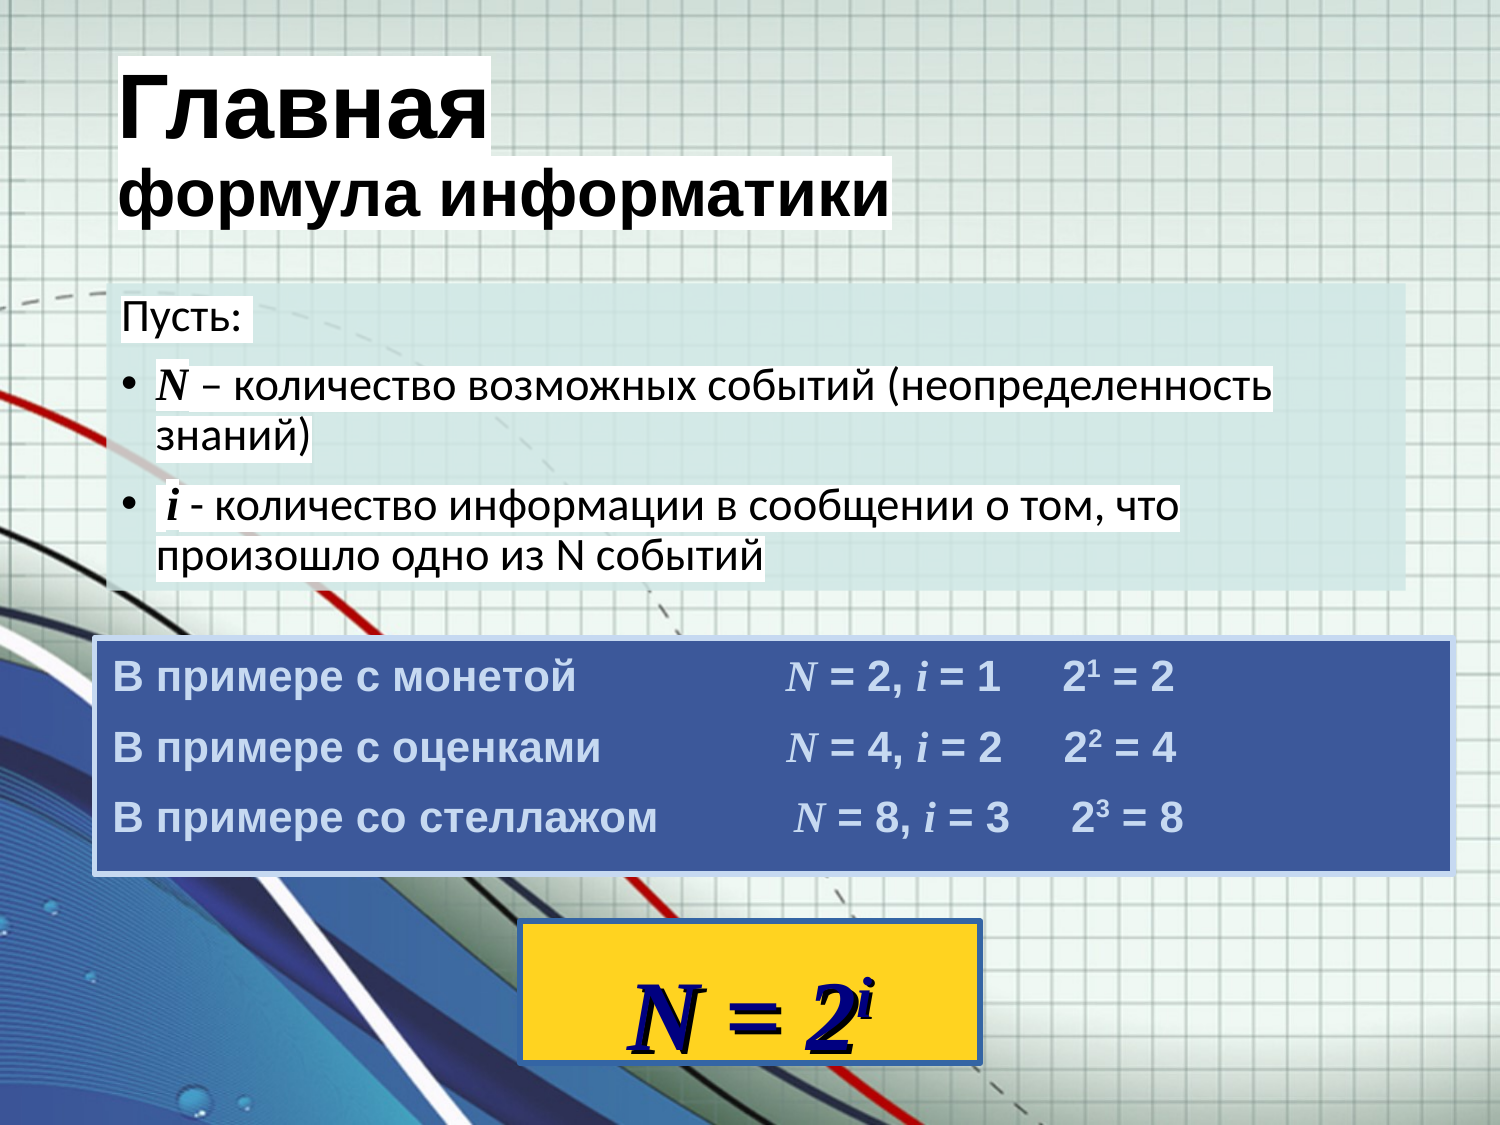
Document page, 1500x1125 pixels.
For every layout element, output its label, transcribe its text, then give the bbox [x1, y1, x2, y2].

text_box В примере с монетой N = 2, i = 1 21 = 2 В примере с оценками N = 4, i = 2 22 = 4 В примере со стеллажом N = 8, i = 3 23 = 8 [94, 637, 1453, 875]
text_box N = 2i [519, 921, 981, 1063]
title Главная формула информатики [103, 32, 1397, 258]
list Пусть: N – количество возможных событий (неопределенность знаний) i - количество информации в сообщении о том, что произошло одно из N событий [106, 283, 1406, 591]
picture [0, 0, 1500, 1125]
